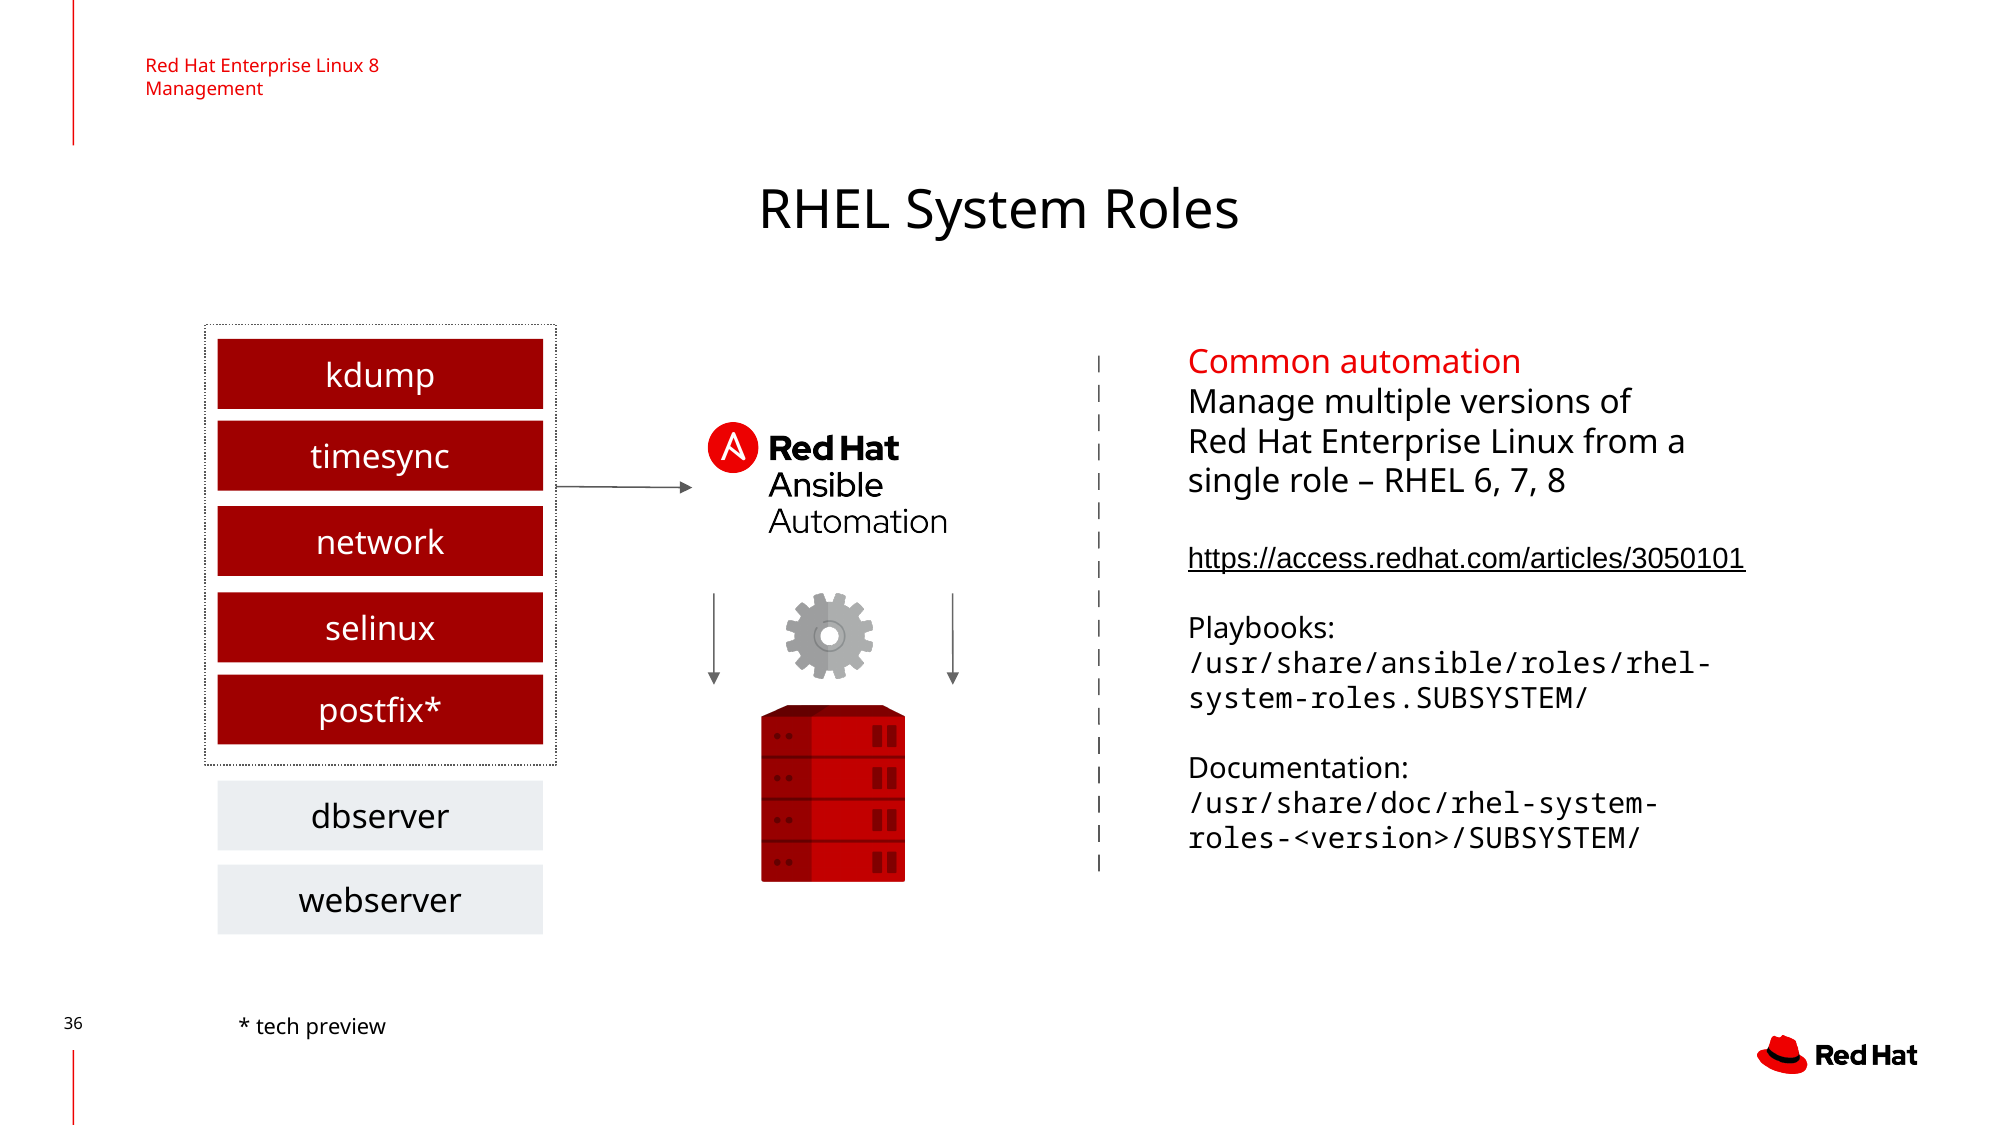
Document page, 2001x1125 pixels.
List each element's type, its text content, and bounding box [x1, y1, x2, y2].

picture [761, 705, 905, 882]
text_box kdump [217, 338, 544, 409]
text_box timesync [217, 420, 544, 491]
picture [1757, 1035, 1918, 1074]
text_box network [217, 506, 543, 576]
text_box Red Hat Enterprise Linux 8 Management [73, 9, 919, 144]
text_box Common automation Manage multiple versions of Red Hat Enterprise Linux from a single role – RHEL 6, 7, 8 https://access.redhat.com/articles/3050101 Playbooks: /usr/share/ansible/roles/rhel-system-roles.SUBSYSTEM/ Documentation: /usr/share/doc/rhel-system-roles-<version>/SUBSYSTEM/ [1188, 355, 1750, 874]
text_box webserver [217, 864, 543, 935]
text_box [658, 355, 1009, 594]
slide_number <number> [13, 1012, 134, 1036]
text_box * tech preview [223, 1004, 393, 1046]
picture [707, 421, 947, 534]
text_box selinux [217, 592, 543, 663]
title RHEL System Roles [287, 155, 1713, 314]
text_box postfix* [217, 674, 544, 745]
picture [786, 593, 873, 679]
text_box dbserver [217, 780, 543, 851]
text_box [658, 646, 1009, 837]
